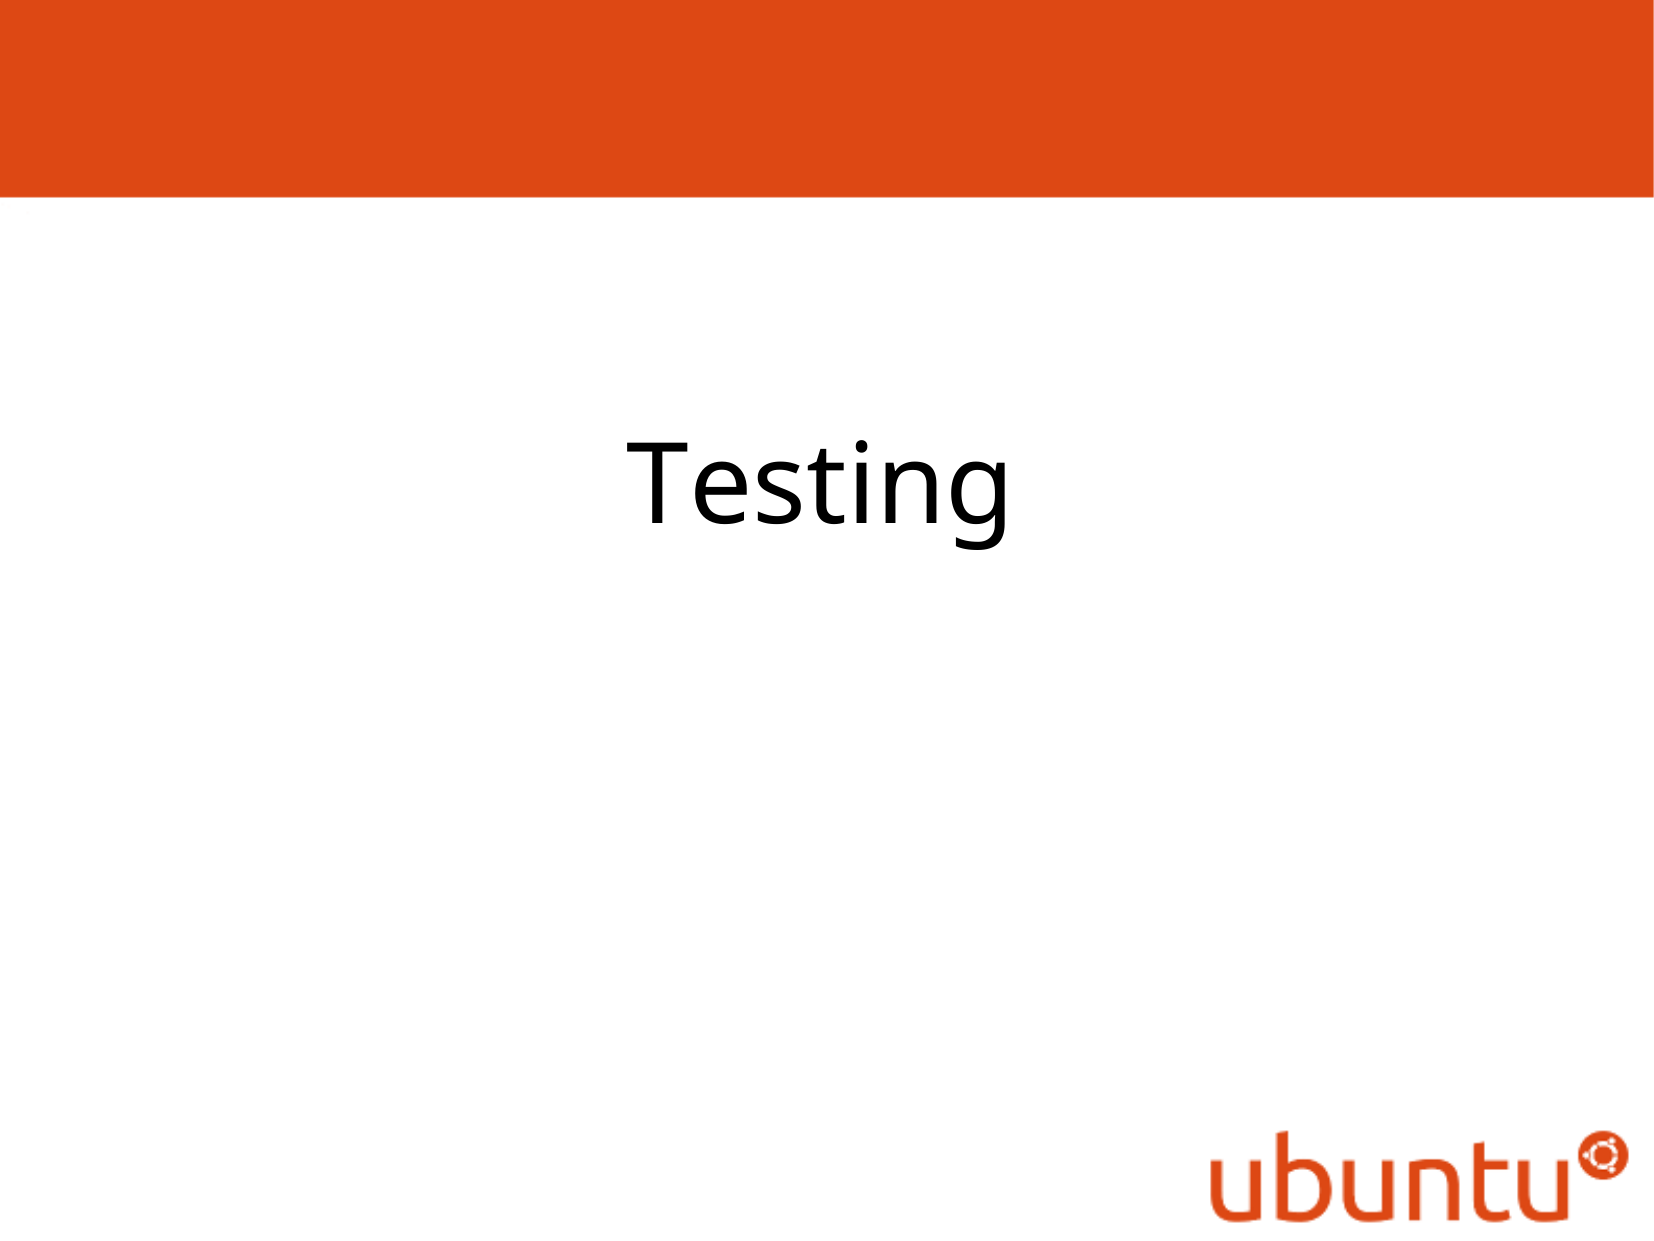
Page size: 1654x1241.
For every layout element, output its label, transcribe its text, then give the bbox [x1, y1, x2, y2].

subtitle Testing [76, 0, 1565, 1109]
picture [0, 0, 1654, 1241]
